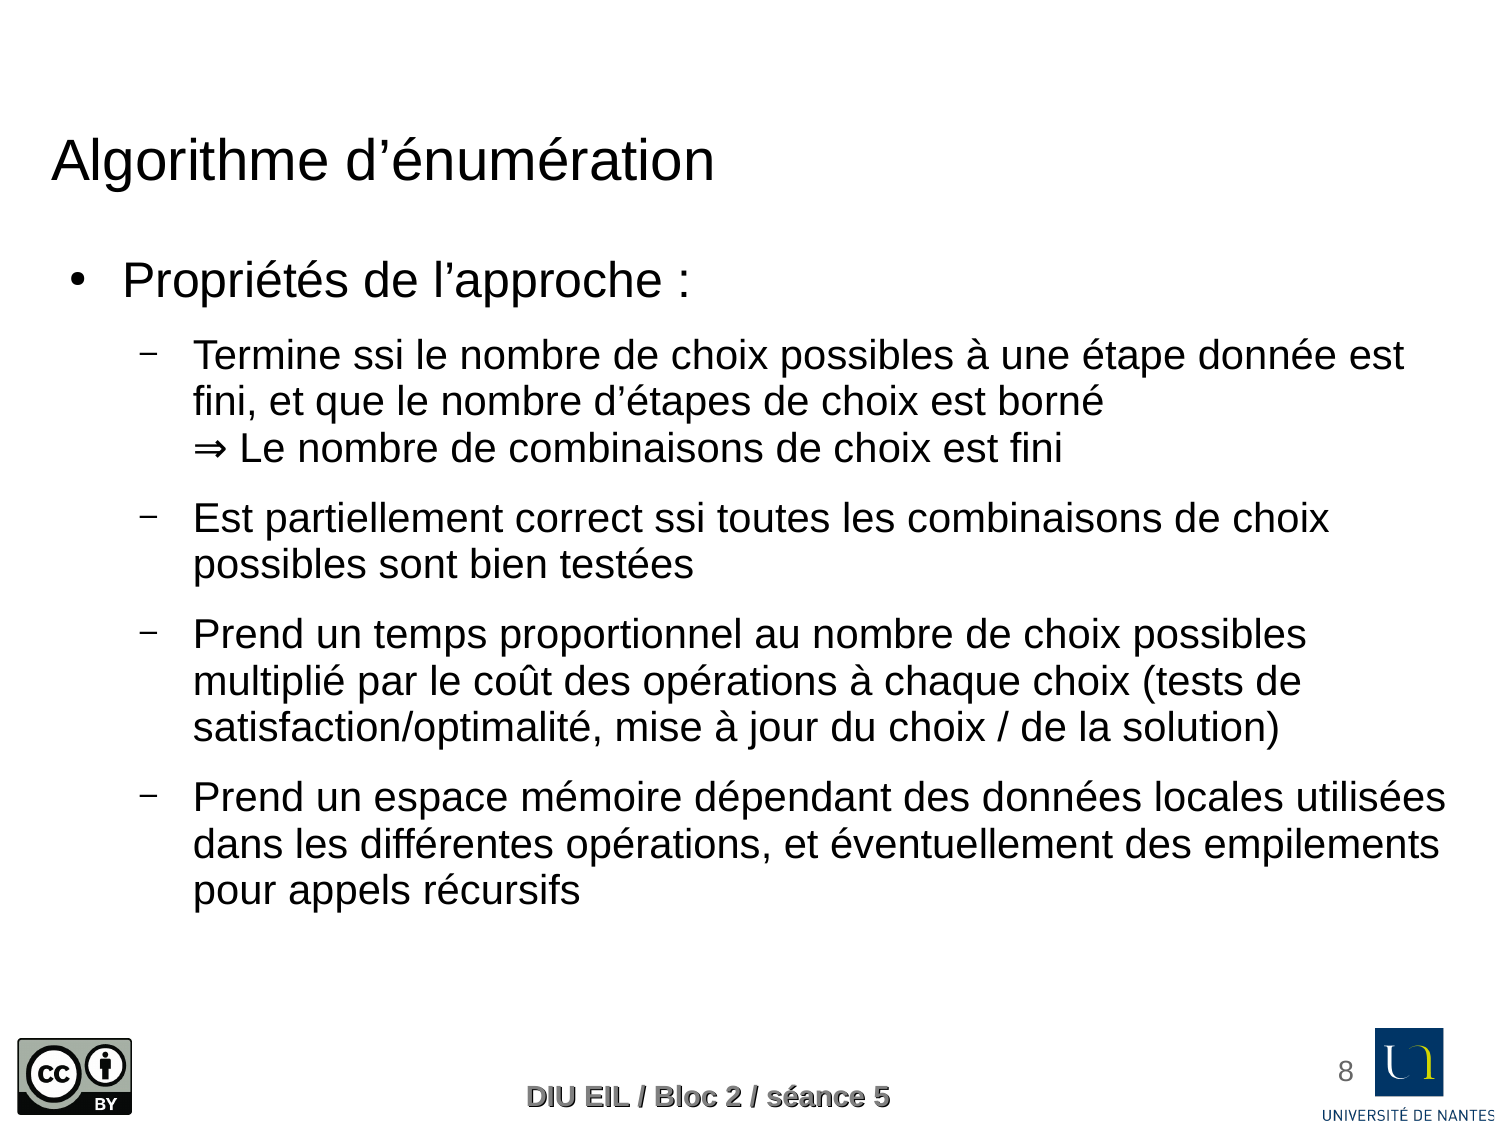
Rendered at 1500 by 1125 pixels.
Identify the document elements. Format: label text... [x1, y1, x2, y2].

picture [17, 1038, 132, 1115]
picture [1323, 1028, 1495, 1121]
list Propriétés de l’approche : Termine ssi le nombre de choix possibles à une étape donnée est fini, et que le nombre d’étapes de choix est borné ⇒ Le nombre de combinaisons de choix est fini Est partiellement correct ssi toutes les combinaisons de choix possibles sont bien testées Prend un temps proportionnel au nombre de choix possibles multiplié par le coût des opérations à chaque choix (tests de satisfaction/optimalité, mise à jour du choix / de la solution) Prend un espace mémoire dépendant des données locales utilisées dans les différentes opérations, et éventuellement des empilements pour appels récursifs [51, 252, 1449, 1064]
title Algorithme d’énumération [51, 97, 1449, 223]
